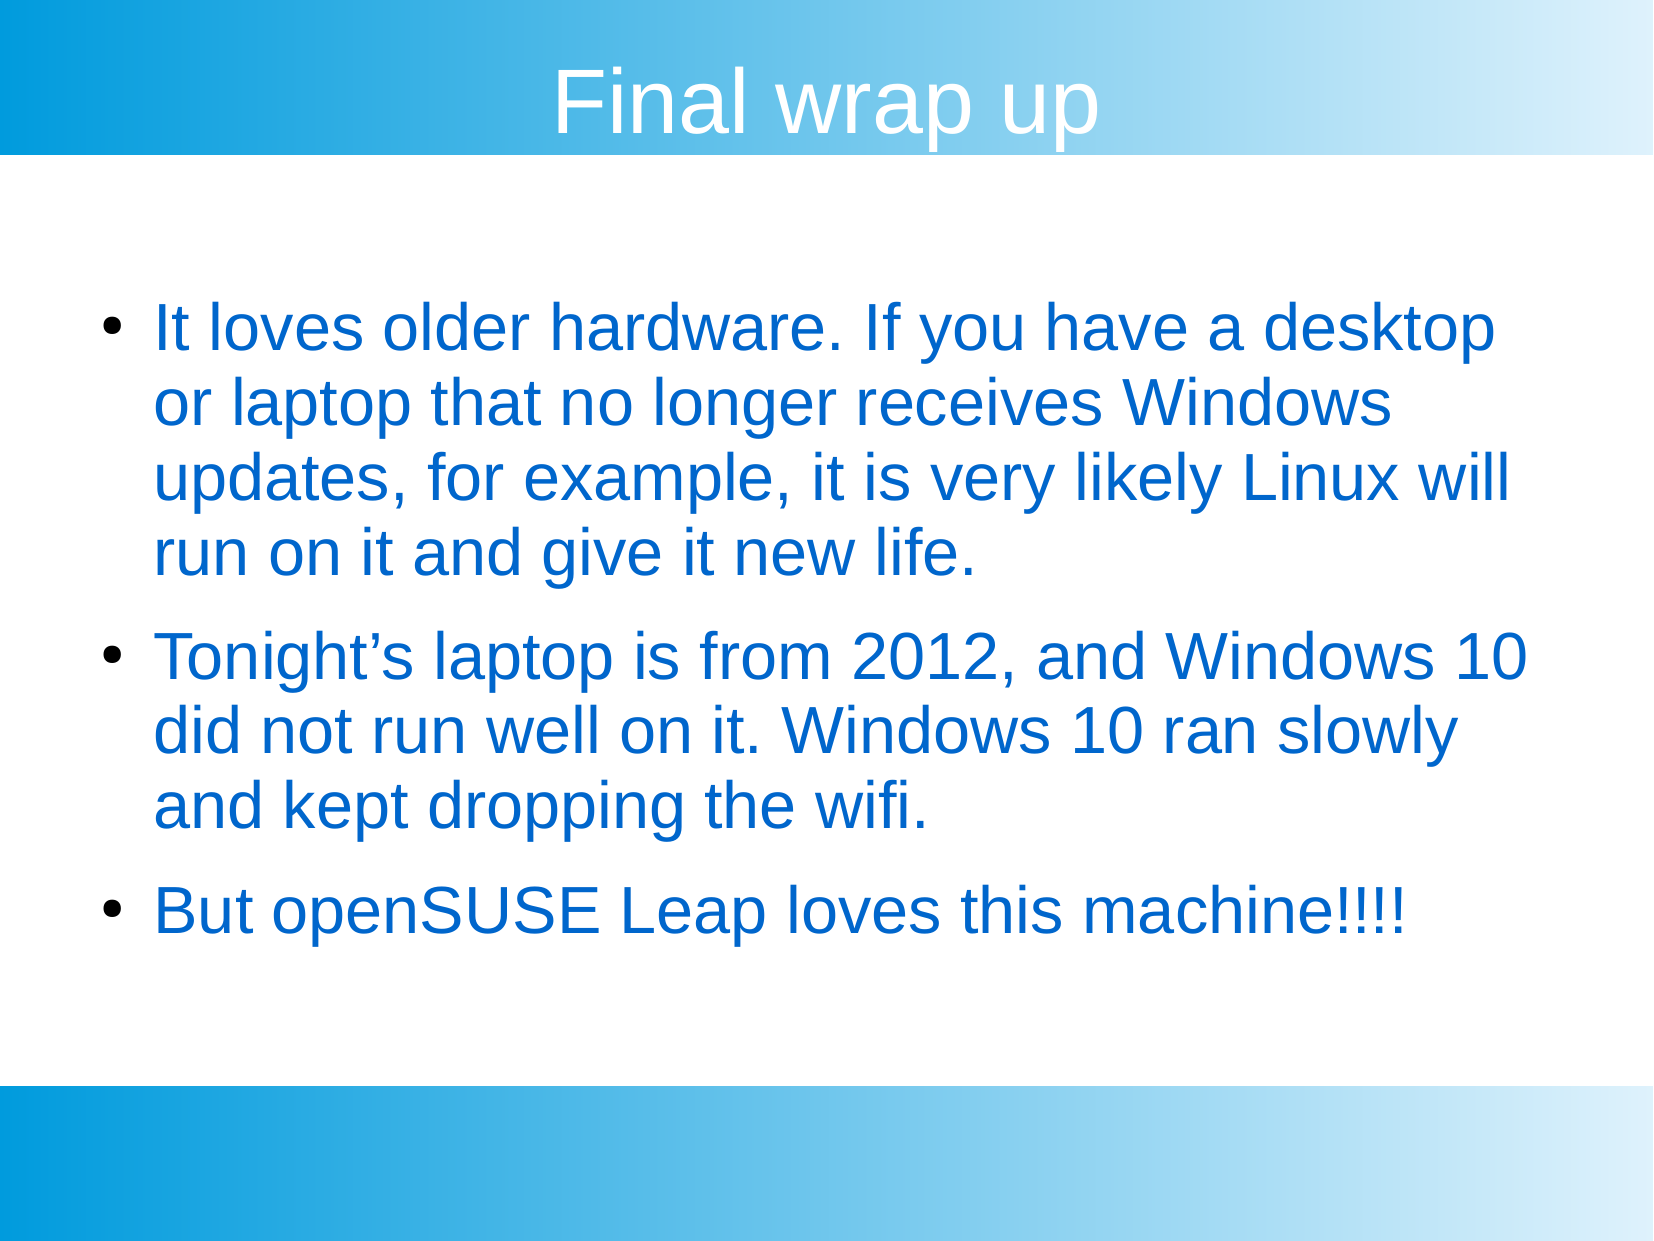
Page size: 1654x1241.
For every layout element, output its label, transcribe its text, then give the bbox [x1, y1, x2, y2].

list It loves older hardware. If you have a desktop or laptop that no longer receives Windows updates, for example, it is very likely Linux will run on it and give it new life. Tonight’s laptop is from 2012, and Windows 10 did not run well on it. Windows 10 ran slowly and kept dropping the wifi. But openSUSE Leap loves this machine!!!! [82, 290, 1571, 1010]
title Final wrap up [82, 49, 1571, 155]
